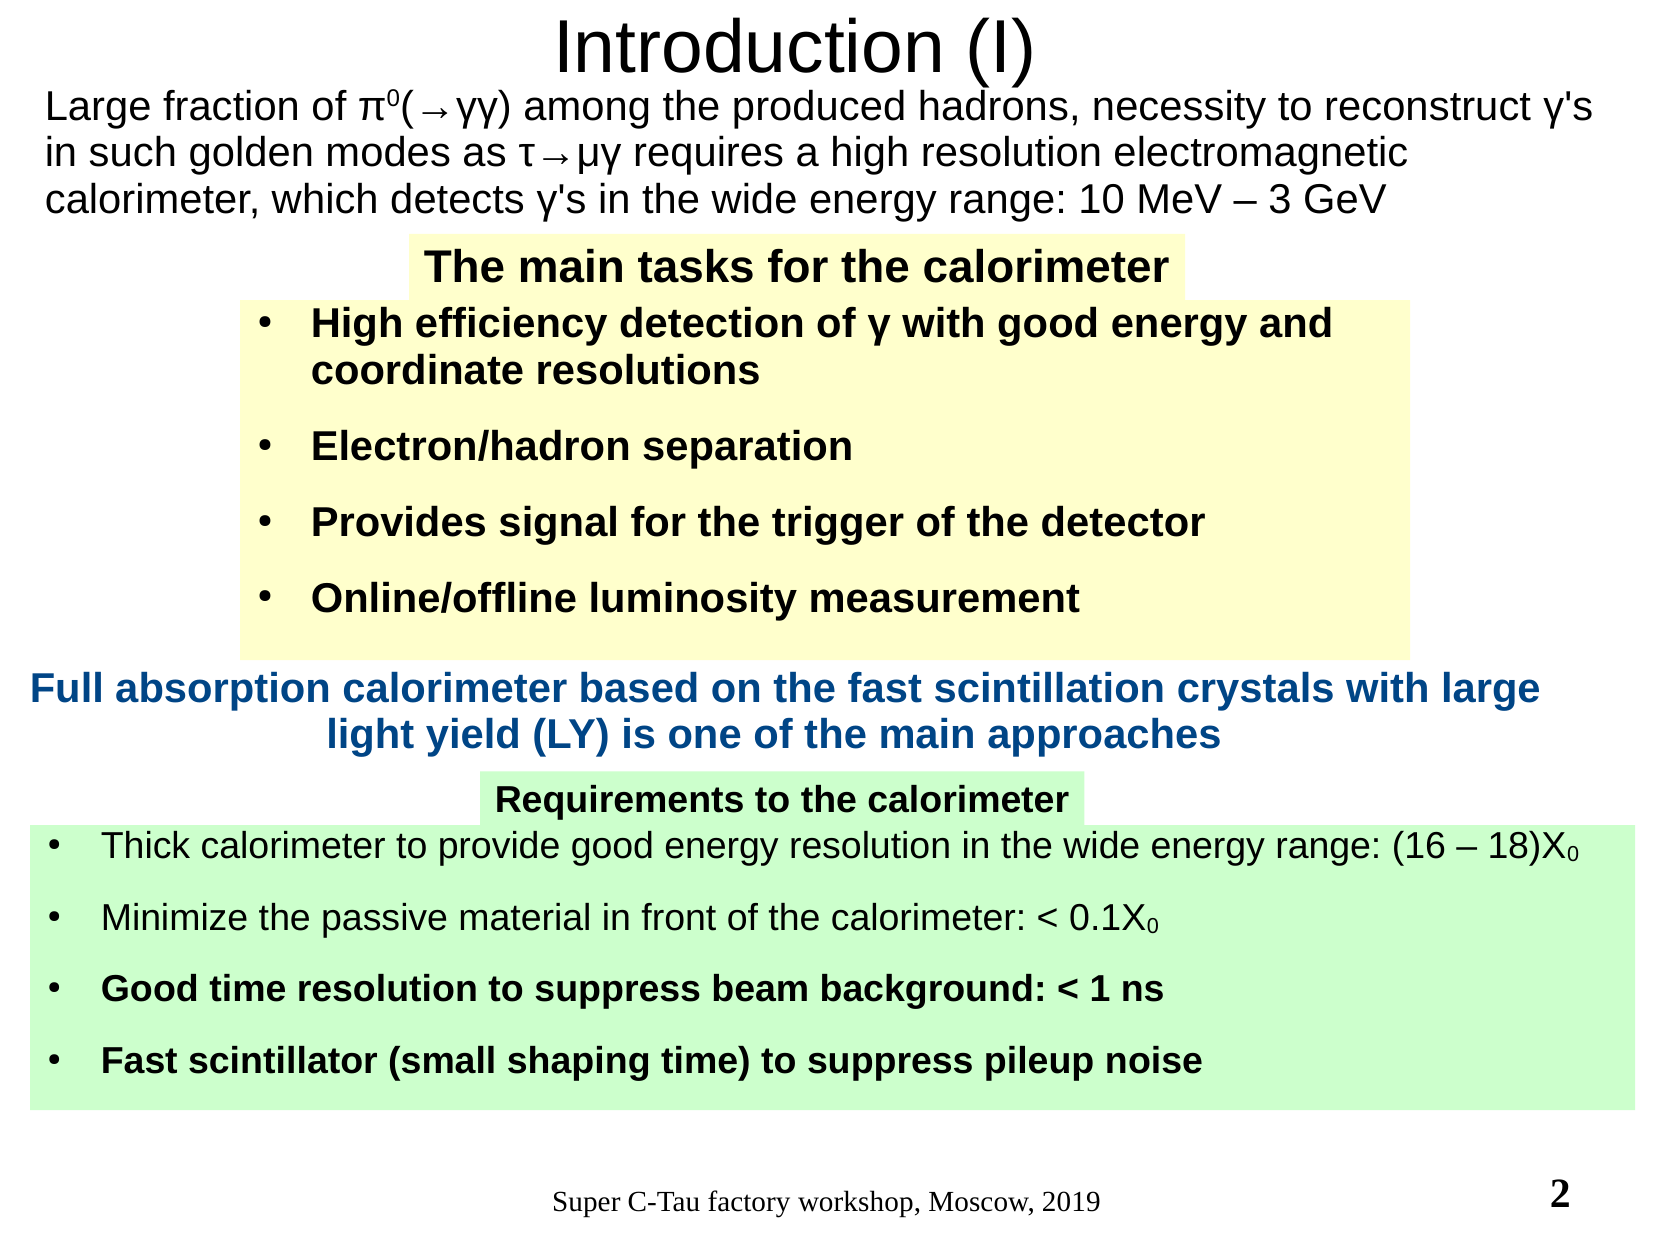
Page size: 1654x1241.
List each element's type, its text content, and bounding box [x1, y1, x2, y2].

list Thick calorimeter to provide good energy resolution in the wide energy range: (16 – 18)X0 Minimize the passive material in front of the calorimeter: < 0.1X0 Good time resolution to suppress beam background: < 1 ns Fast scintillator (small shaping time) to suppress pileup noise [30, 825, 1636, 1111]
list High efficiency detection of γ with good energy and coordinate resolutions Electron/hadron separation Provides signal for the trigger of the detector Online/offline luminosity measurement [240, 300, 1411, 657]
text_box Full absorption calorimeter based on the fast scintillation crystals with large light yield (LY) is one of the main approaches [15, 657, 1591, 766]
title Introduction (I) [270, 2, 1321, 75]
text_box Requirements to the calorimeter [480, 771, 1085, 825]
text_box The main tasks for the calorimeter [409, 233, 1186, 301]
text_box Large fraction of π0(→γγ) among the produced hadrons, necessity to reconstruct γ's in such golden modes as τ→μγ requires a high resolution electromagnetic calorimeter, which detects γ's in the wide energy range: 10 MeV – 3 GeV [30, 75, 1654, 231]
